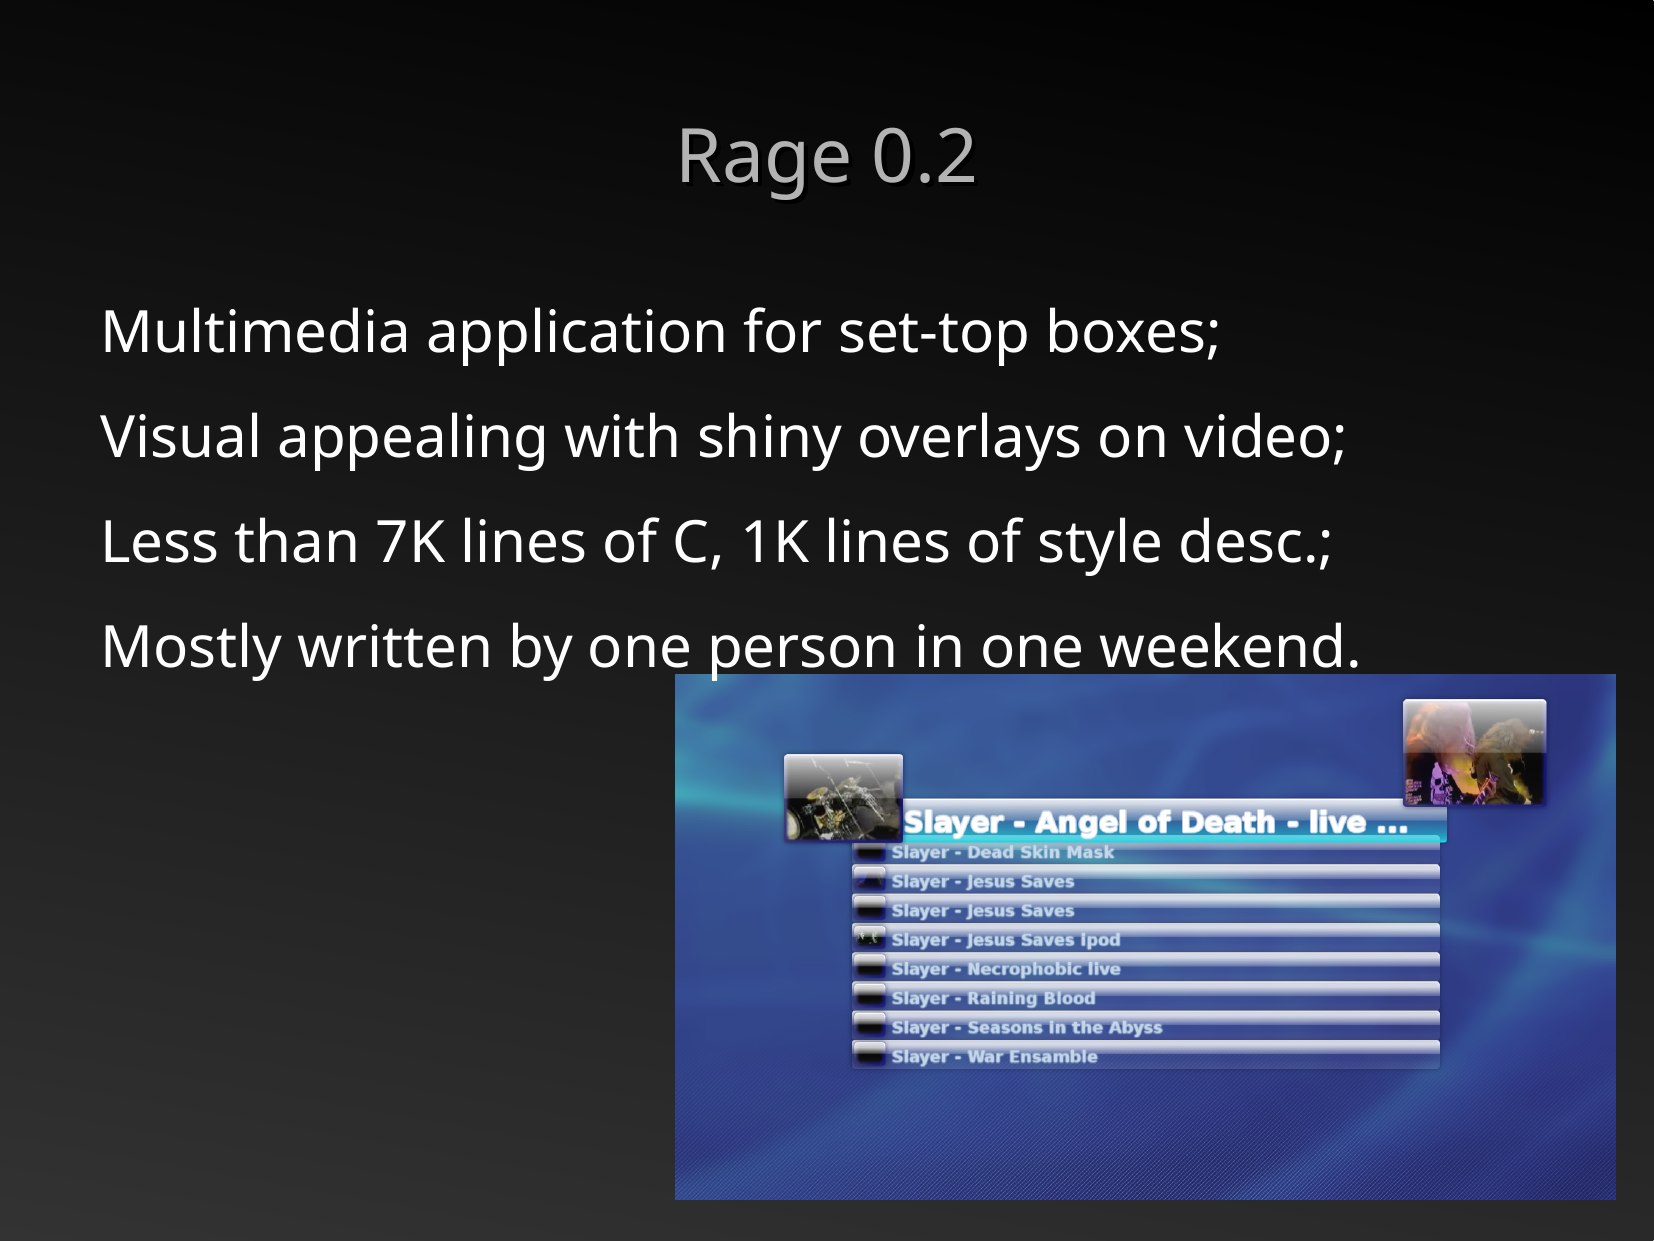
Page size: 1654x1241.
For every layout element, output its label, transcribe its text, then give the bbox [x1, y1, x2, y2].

list Multimedia application for set-top boxes; Visual appealing with shiny overlays on video; Less than 7K lines of C, 1K lines of style desc.; Mostly written by one person in one weekend. [82, 290, 1576, 713]
picture [675, 674, 1616, 1201]
title Rage 0.2 [82, 49, 1571, 257]
